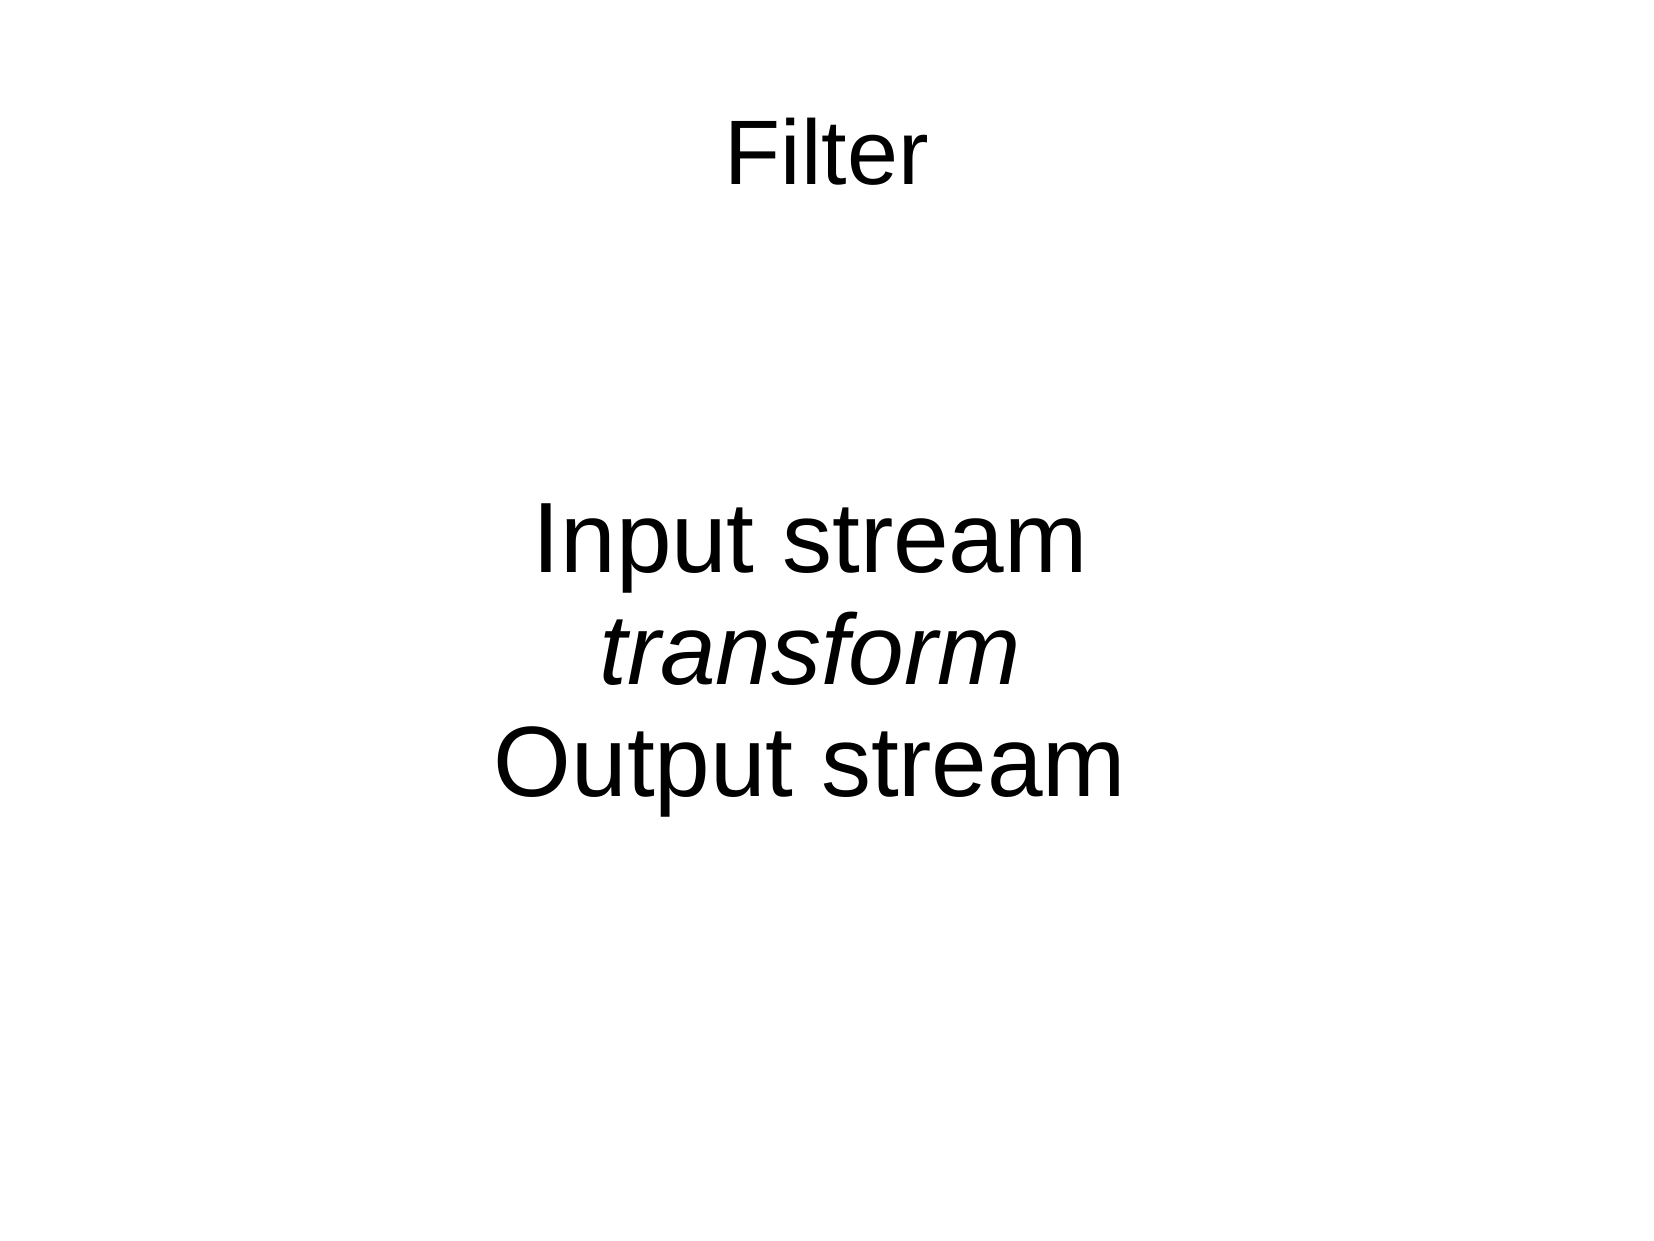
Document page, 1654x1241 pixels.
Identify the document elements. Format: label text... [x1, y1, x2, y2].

text_box Input stream transform Output stream [82, 290, 1538, 1010]
title Filter [82, 49, 1571, 257]
